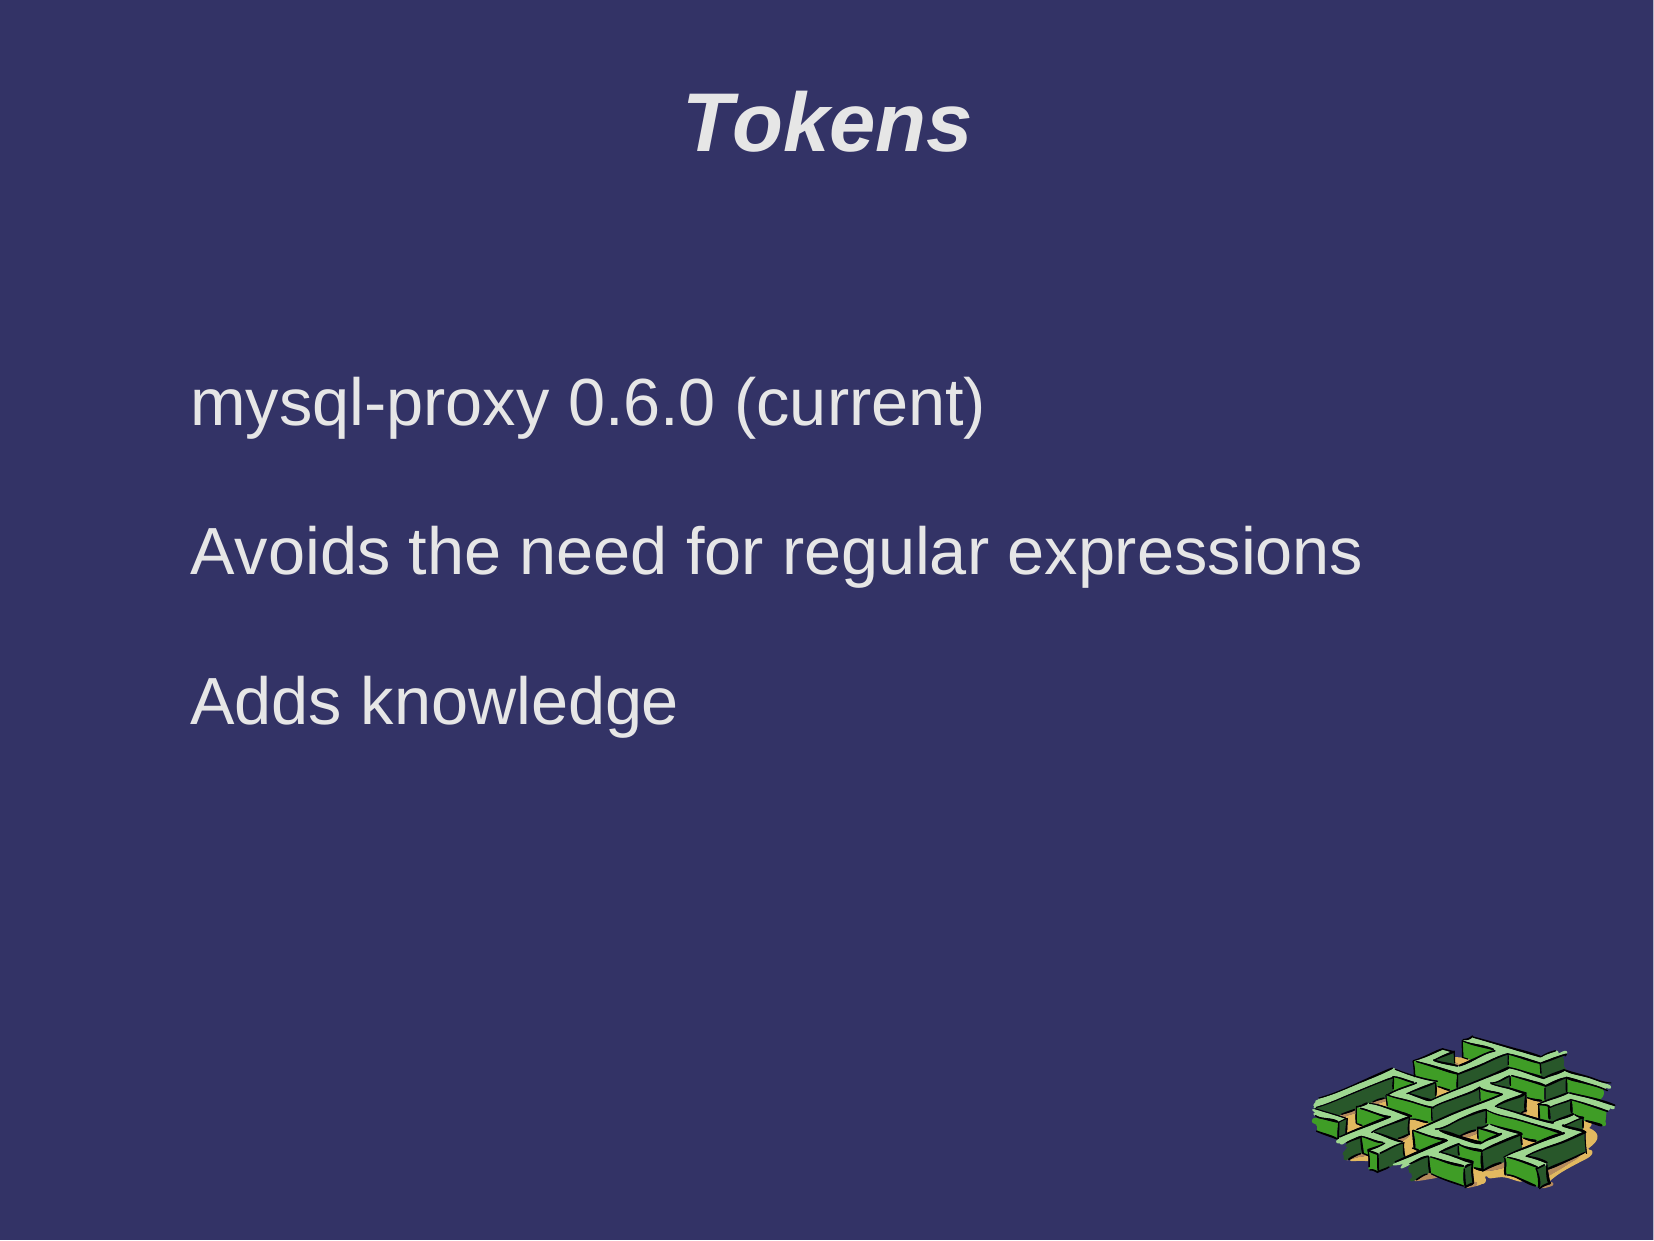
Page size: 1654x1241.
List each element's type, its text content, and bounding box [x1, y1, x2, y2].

title Tokens [121, 19, 1534, 227]
list mysql-proxy 0.6.0 (current) Avoids the need for regular expressions Adds knowledge [178, 364, 1570, 1147]
